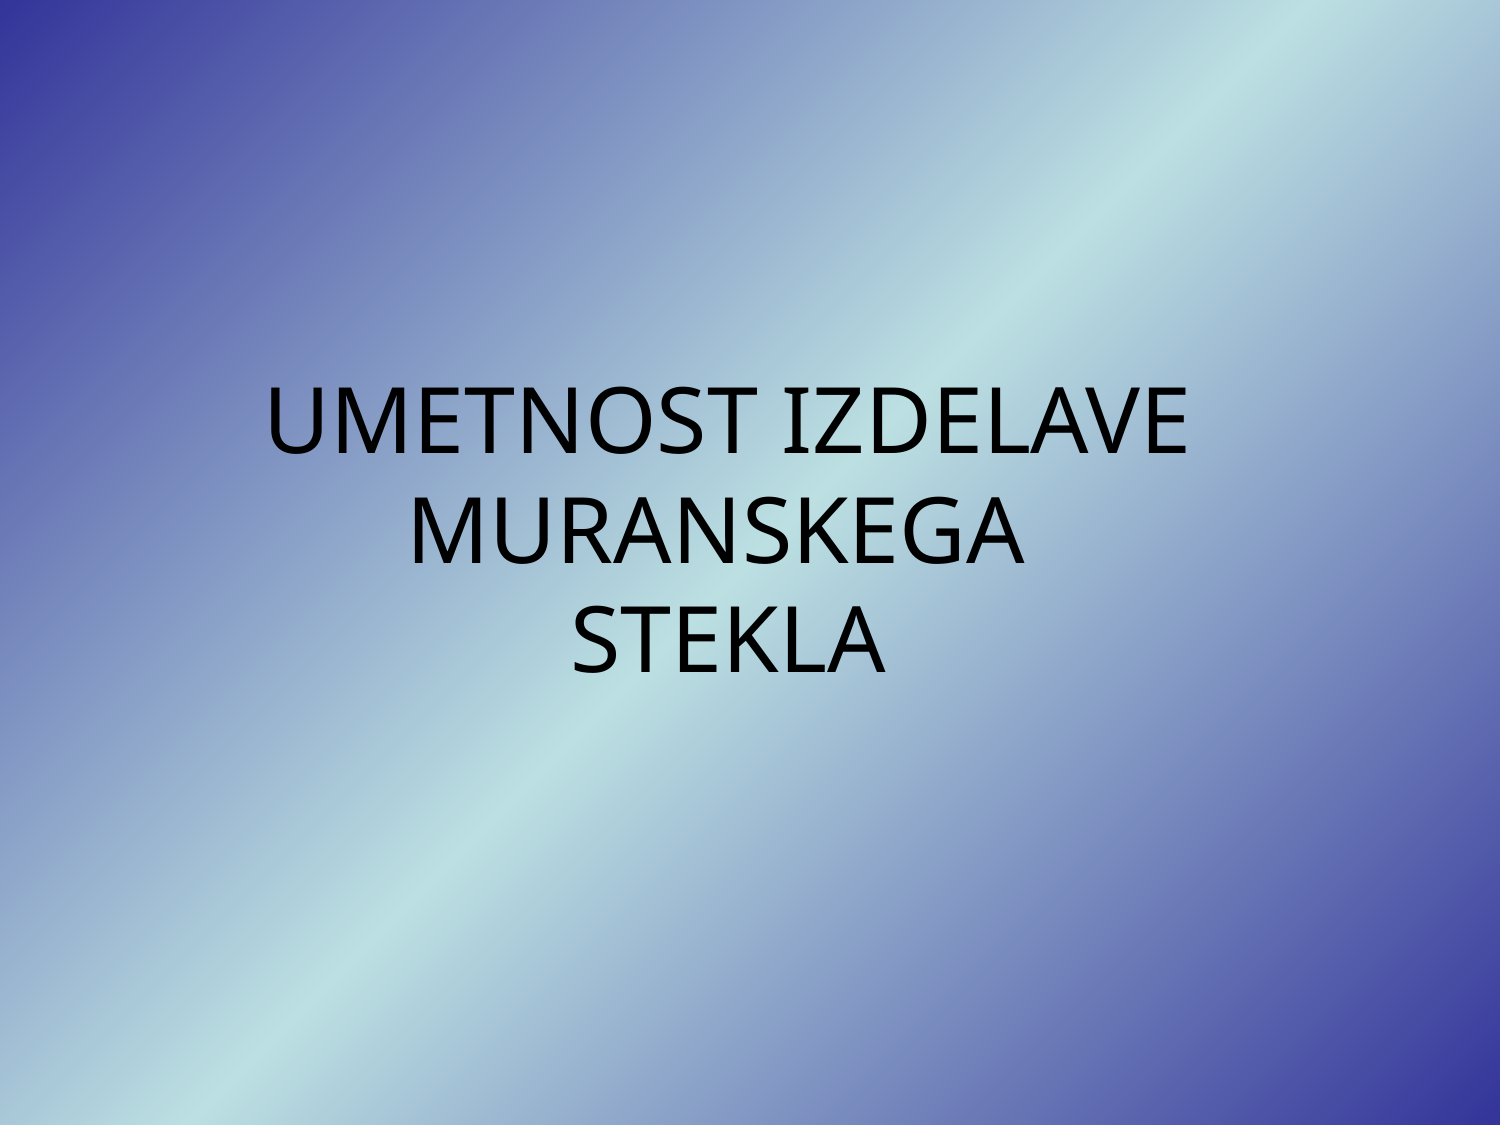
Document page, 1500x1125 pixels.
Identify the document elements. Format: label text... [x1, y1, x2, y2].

text_box UMETNOST IZDELAVE MURANSKEGA STEKLA [53, 432, 1404, 621]
